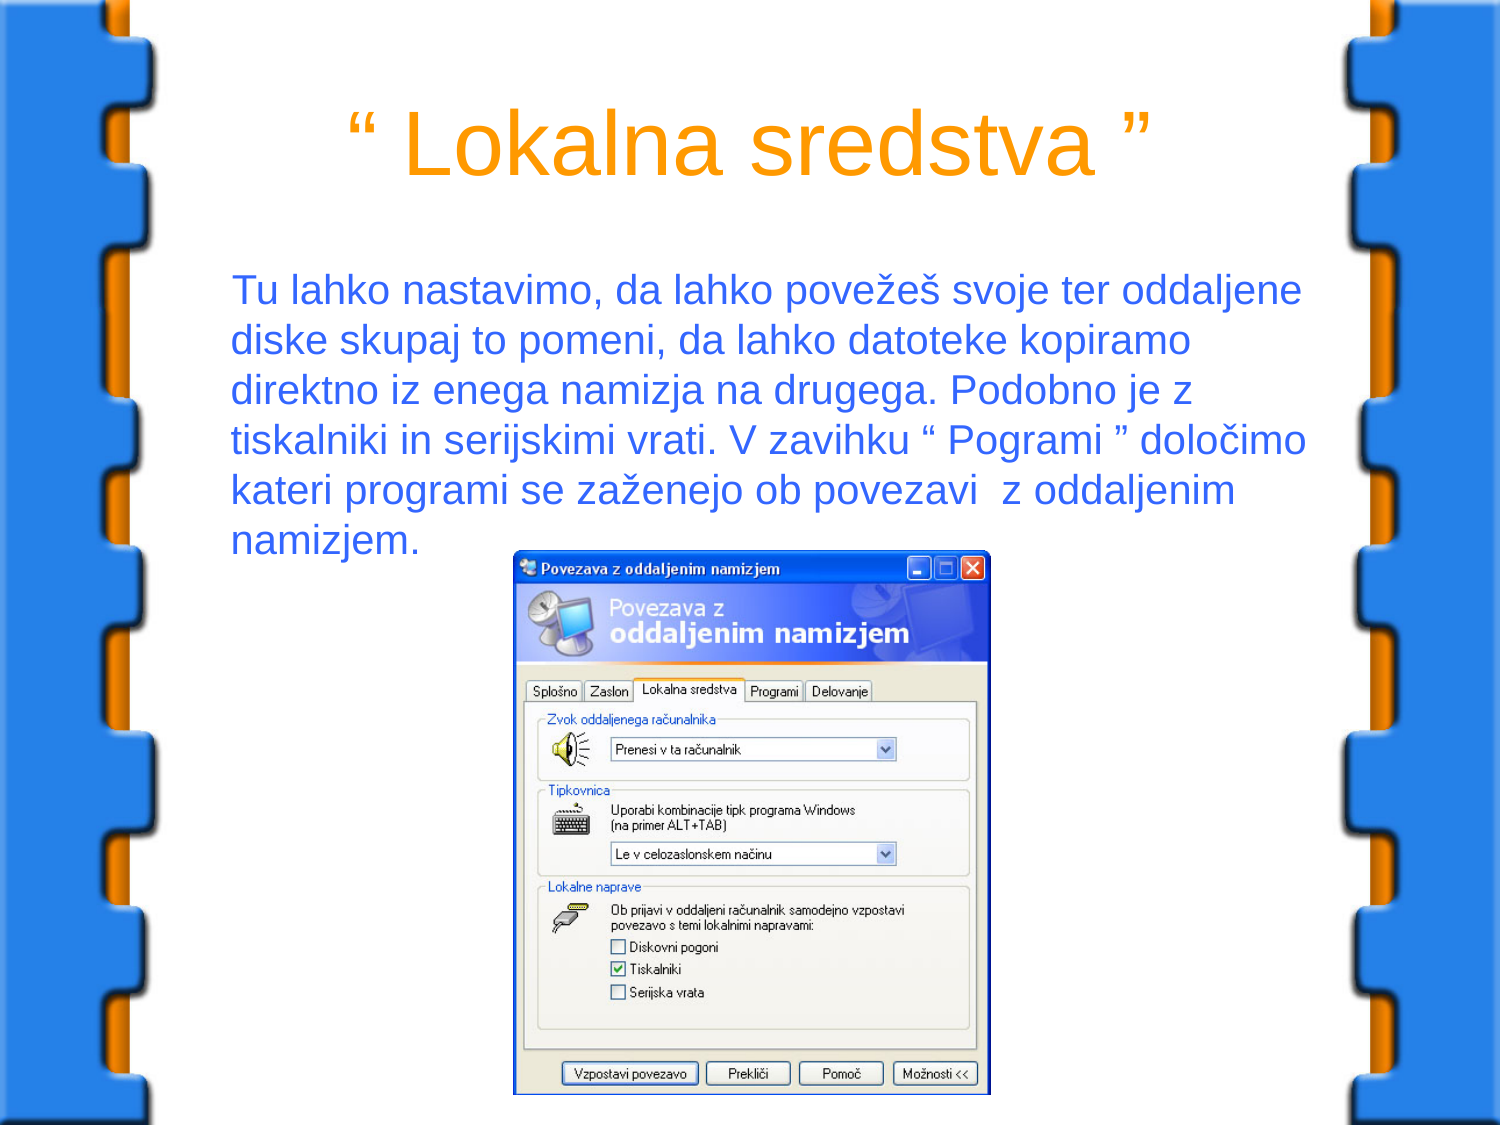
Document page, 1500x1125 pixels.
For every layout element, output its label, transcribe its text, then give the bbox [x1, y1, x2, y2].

list Tu lahko nastavimo, da lahko povežeš svoje ter oddaljene diske skupaj to pomeni, da lahko datoteke kopiramo direktno iz enega namizja na drugega. Podobno je z tiskalniki in serijskimi vrati. V zavihku “ Pogrami ” določimo kateri programi se zaženejo ob povezavi z oddaljenim namizjem. [159, 255, 1365, 998]
title “ Lokalna sredstva ” [159, 45, 1341, 233]
picture [1280, 0, 1500, 1125]
picture [0, 0, 220, 1125]
picture [513, 550, 991, 1095]
